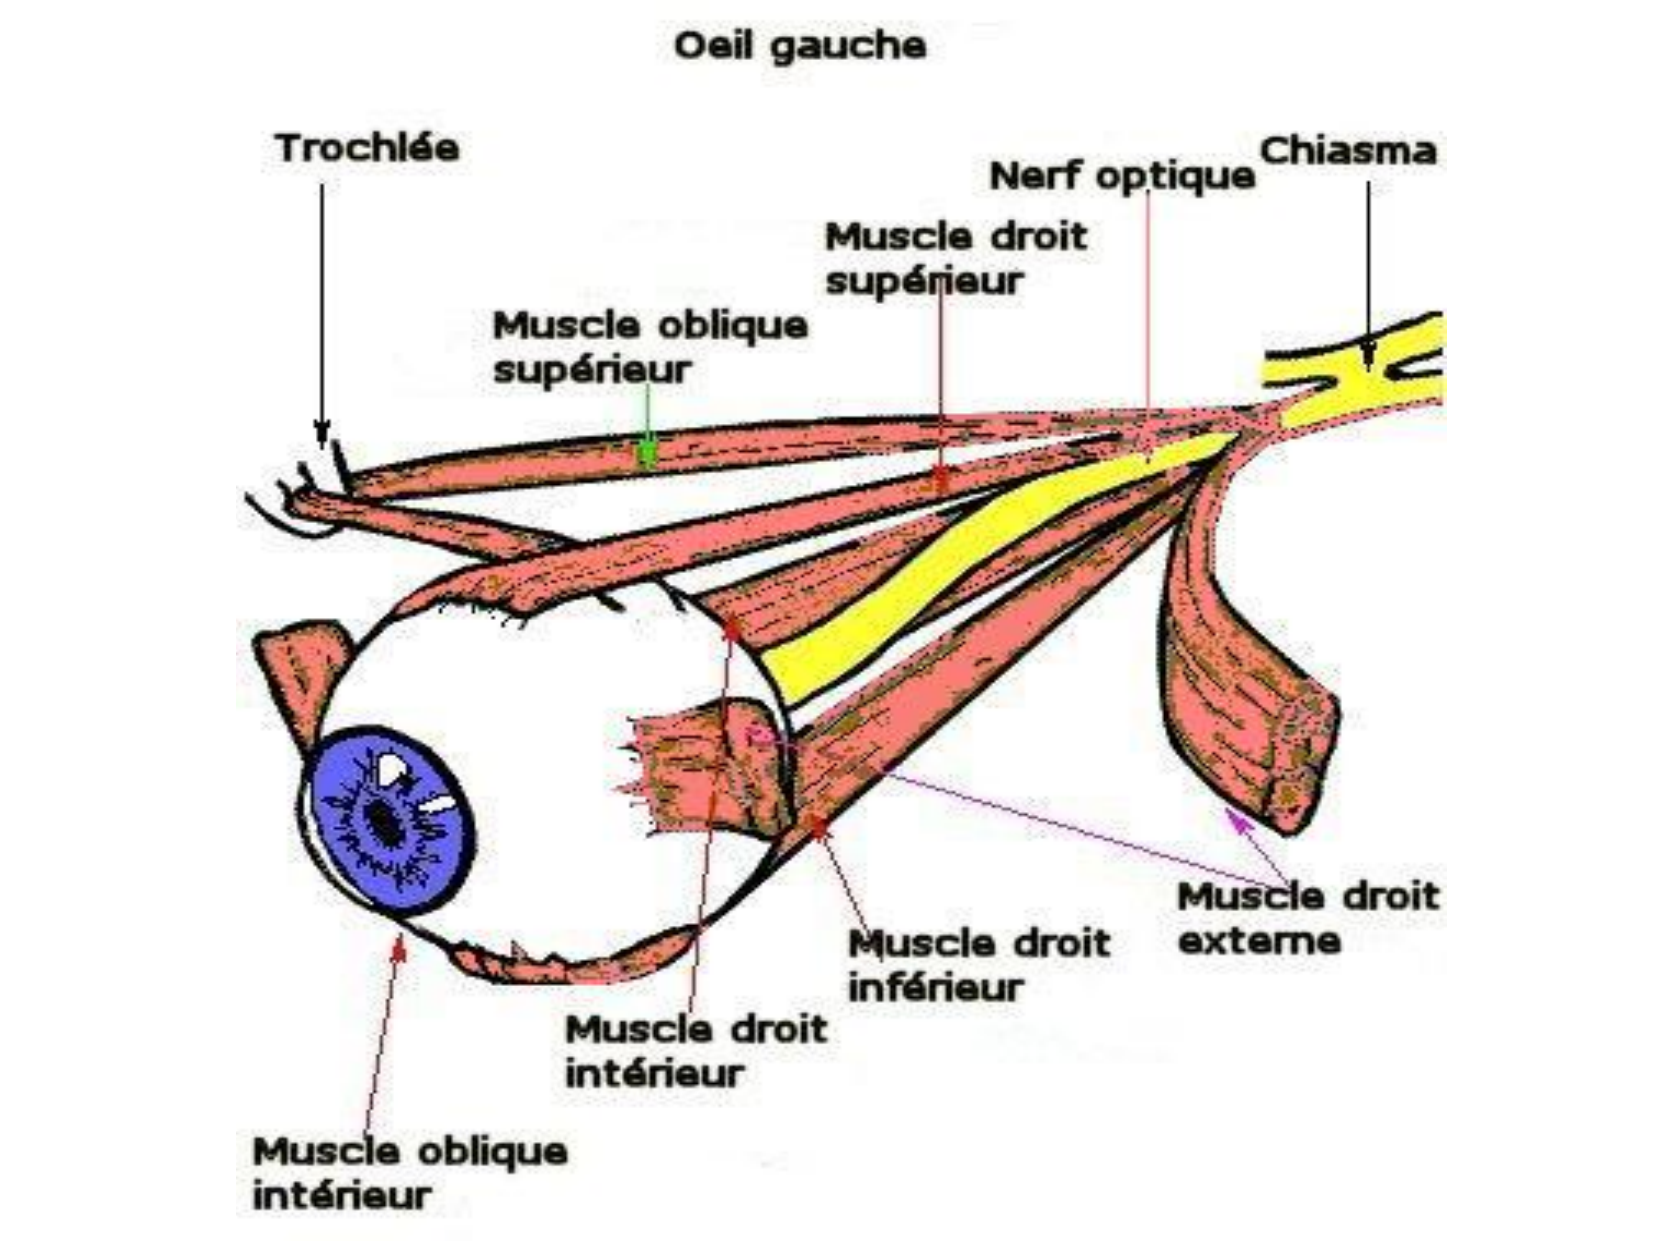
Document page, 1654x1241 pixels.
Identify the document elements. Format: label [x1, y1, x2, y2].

picture [236, 0, 1447, 1241]
